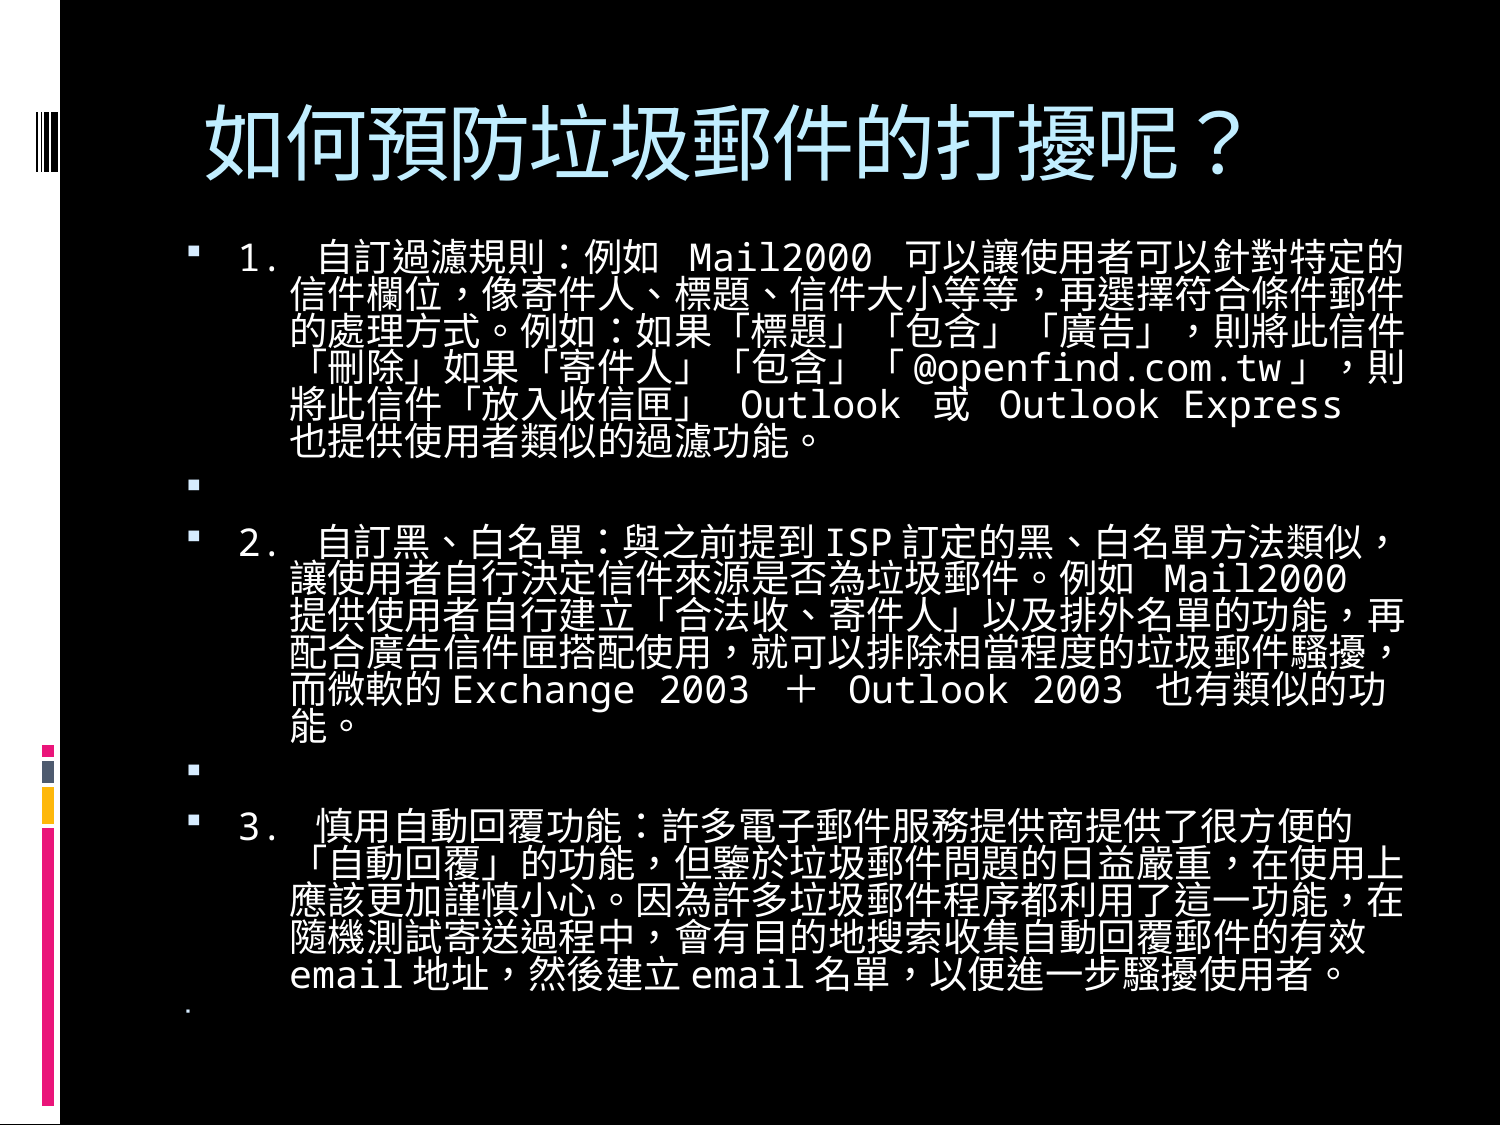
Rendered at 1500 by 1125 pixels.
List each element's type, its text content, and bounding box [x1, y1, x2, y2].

title 如何預防垃圾郵件的打擾呢？ [150, 84, 1426, 234]
list 1. 自訂過濾規則：例如 Mail2000 可以讓使用者可以針對特定的信件欄位，像寄件人、標題、信件大小等等，再選擇符合條件郵件的處理方式。例如：如果「標題」「包含」「廣告」，則將此信件「刪除」如果「寄件人」「包含」「@openfind.com.tw」，則將此信件「放入收信匣」 Outlook 或 Outlook Express 也提供使用者類似的過濾功能。 2. 自訂黑、白名單：與之前提到ISP訂定的黑、白名單方法類似，讓使用者自行決定信件來源是否為垃圾郵件。例如 Mail2000 提供使用者自行建立「合法收、寄件人」以及排外名單的功能，再配合廣告信件匣搭配使用，就可以排除相當程度的垃圾郵件騷擾，而微軟的Exchange 2003 ＋ Outlook 2003 也有類似的功能。 3. 慎用自動回覆功能：許多電子郵件服務提供商提供了很方便的「自動回覆」的功能，但鑒於垃圾郵件問題的日益嚴重，在使用上應該更加謹慎小心。因為許多垃圾郵件程序都利用了這一功能，在隨機測試寄送過程中，會有目的地搜索收集自動回覆郵件的有效email地址，然後建立email名單，以便進一步騷擾使用者。 [150, 234, 1426, 1079]
